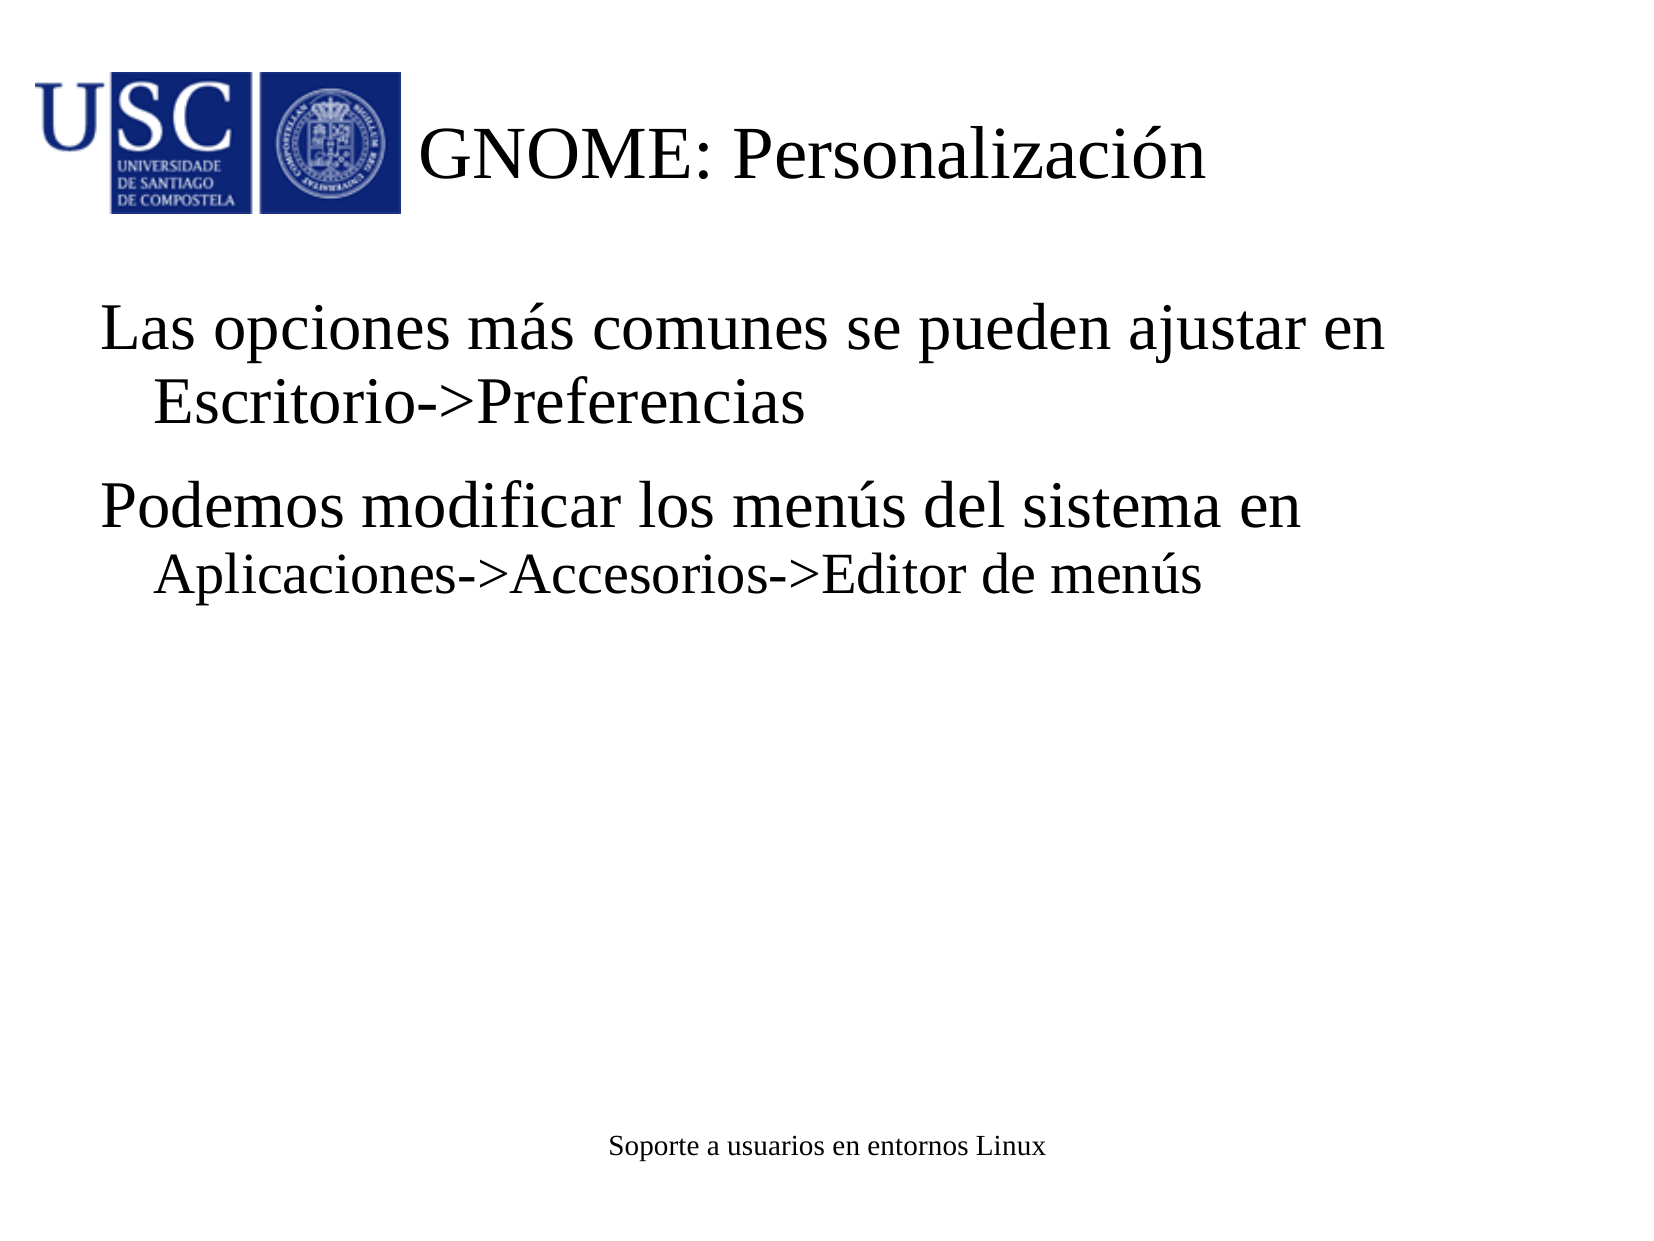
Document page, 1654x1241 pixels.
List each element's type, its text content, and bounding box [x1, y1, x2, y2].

title GNOME: Personalización [418, 49, 1571, 257]
picture [35, 72, 401, 214]
list Las opciones más comunes se pueden ajustar en Escritorio->Preferencias Podemos modificar los menús del sistema en Aplicaciones->Accesorios->Editor de menús [82, 290, 1571, 1109]
